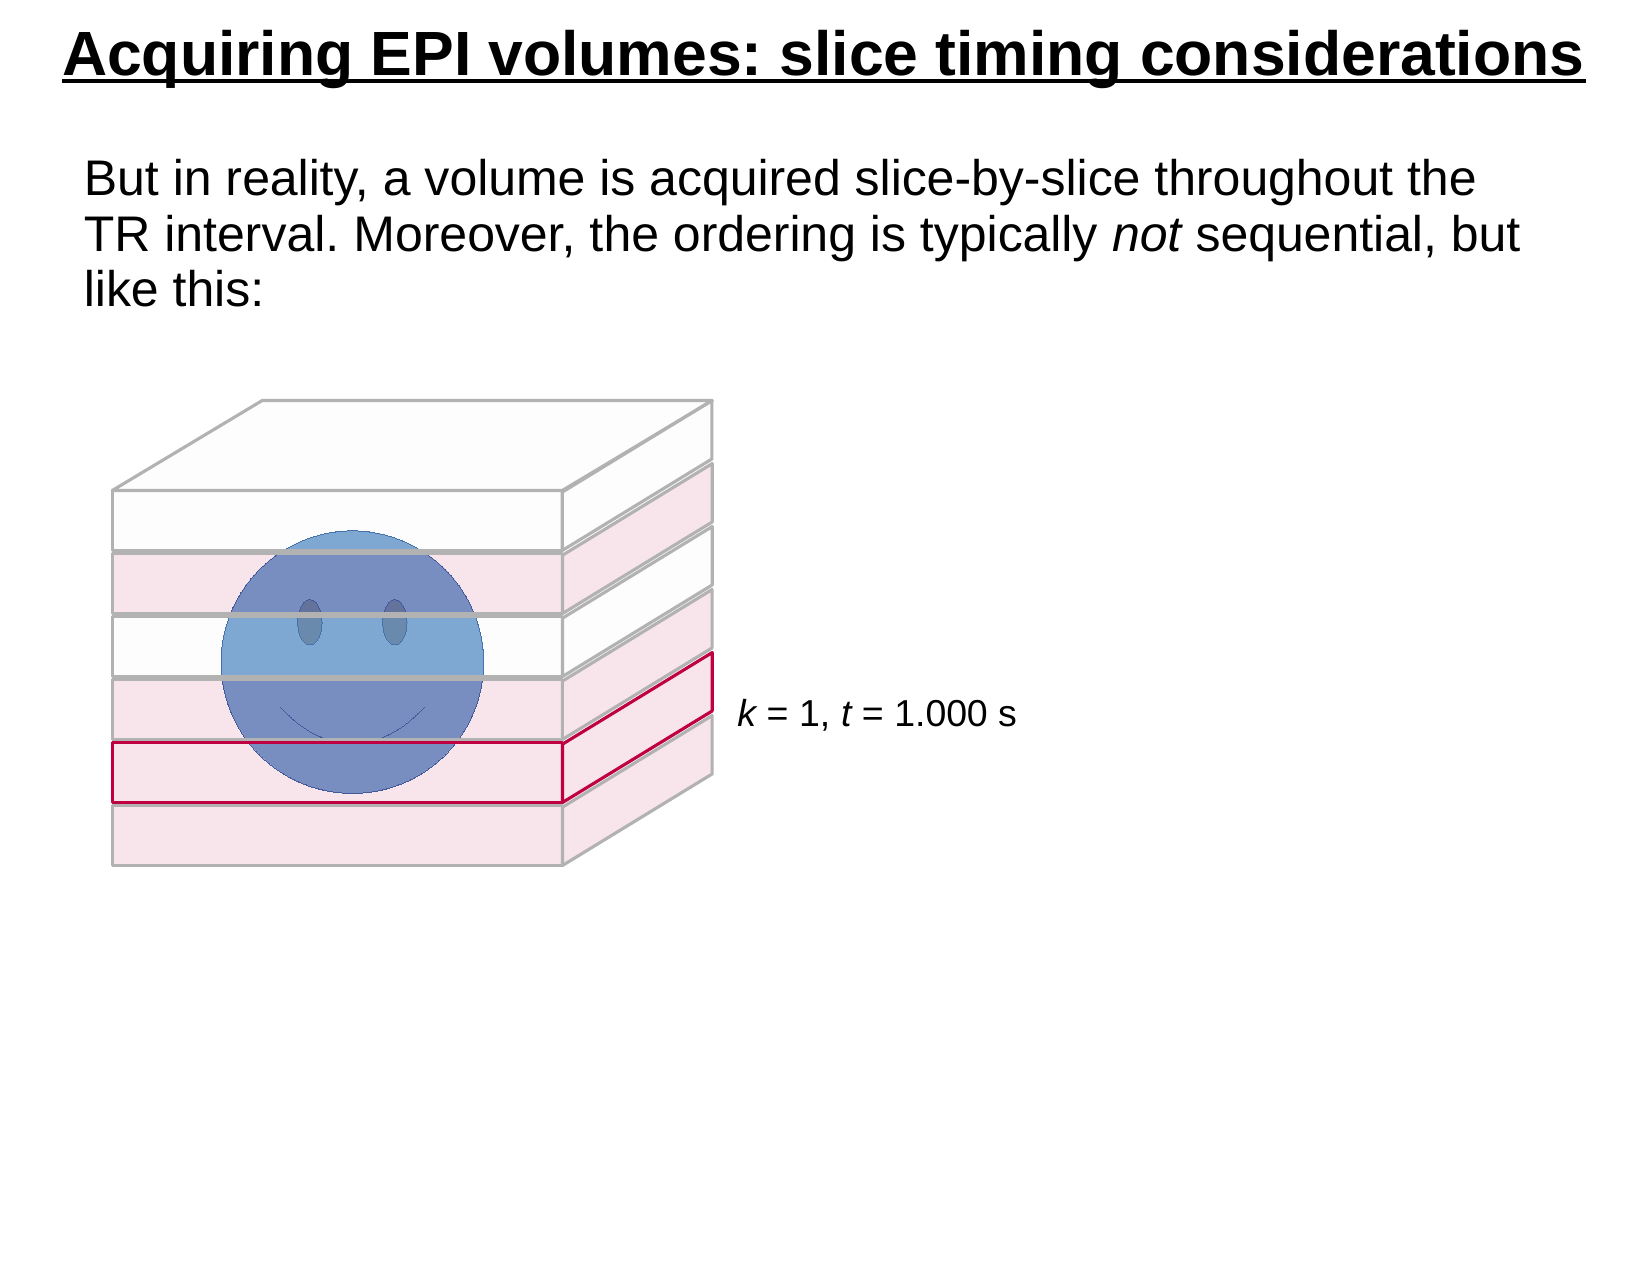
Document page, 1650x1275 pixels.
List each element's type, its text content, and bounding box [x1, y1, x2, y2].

text_box [112, 715, 713, 866]
text_box Acquiring EPI volumes: slice timing considerations [47, 11, 1601, 97]
text_box But in reality, a volume is acquired slice-by-slice throughout the TR interval. Moreover, the ordering is typically not sequential, but like this: [69, 142, 1570, 325]
text_box k = 1, t = 1.000 s [722, 685, 1136, 742]
text_box [112, 400, 713, 803]
